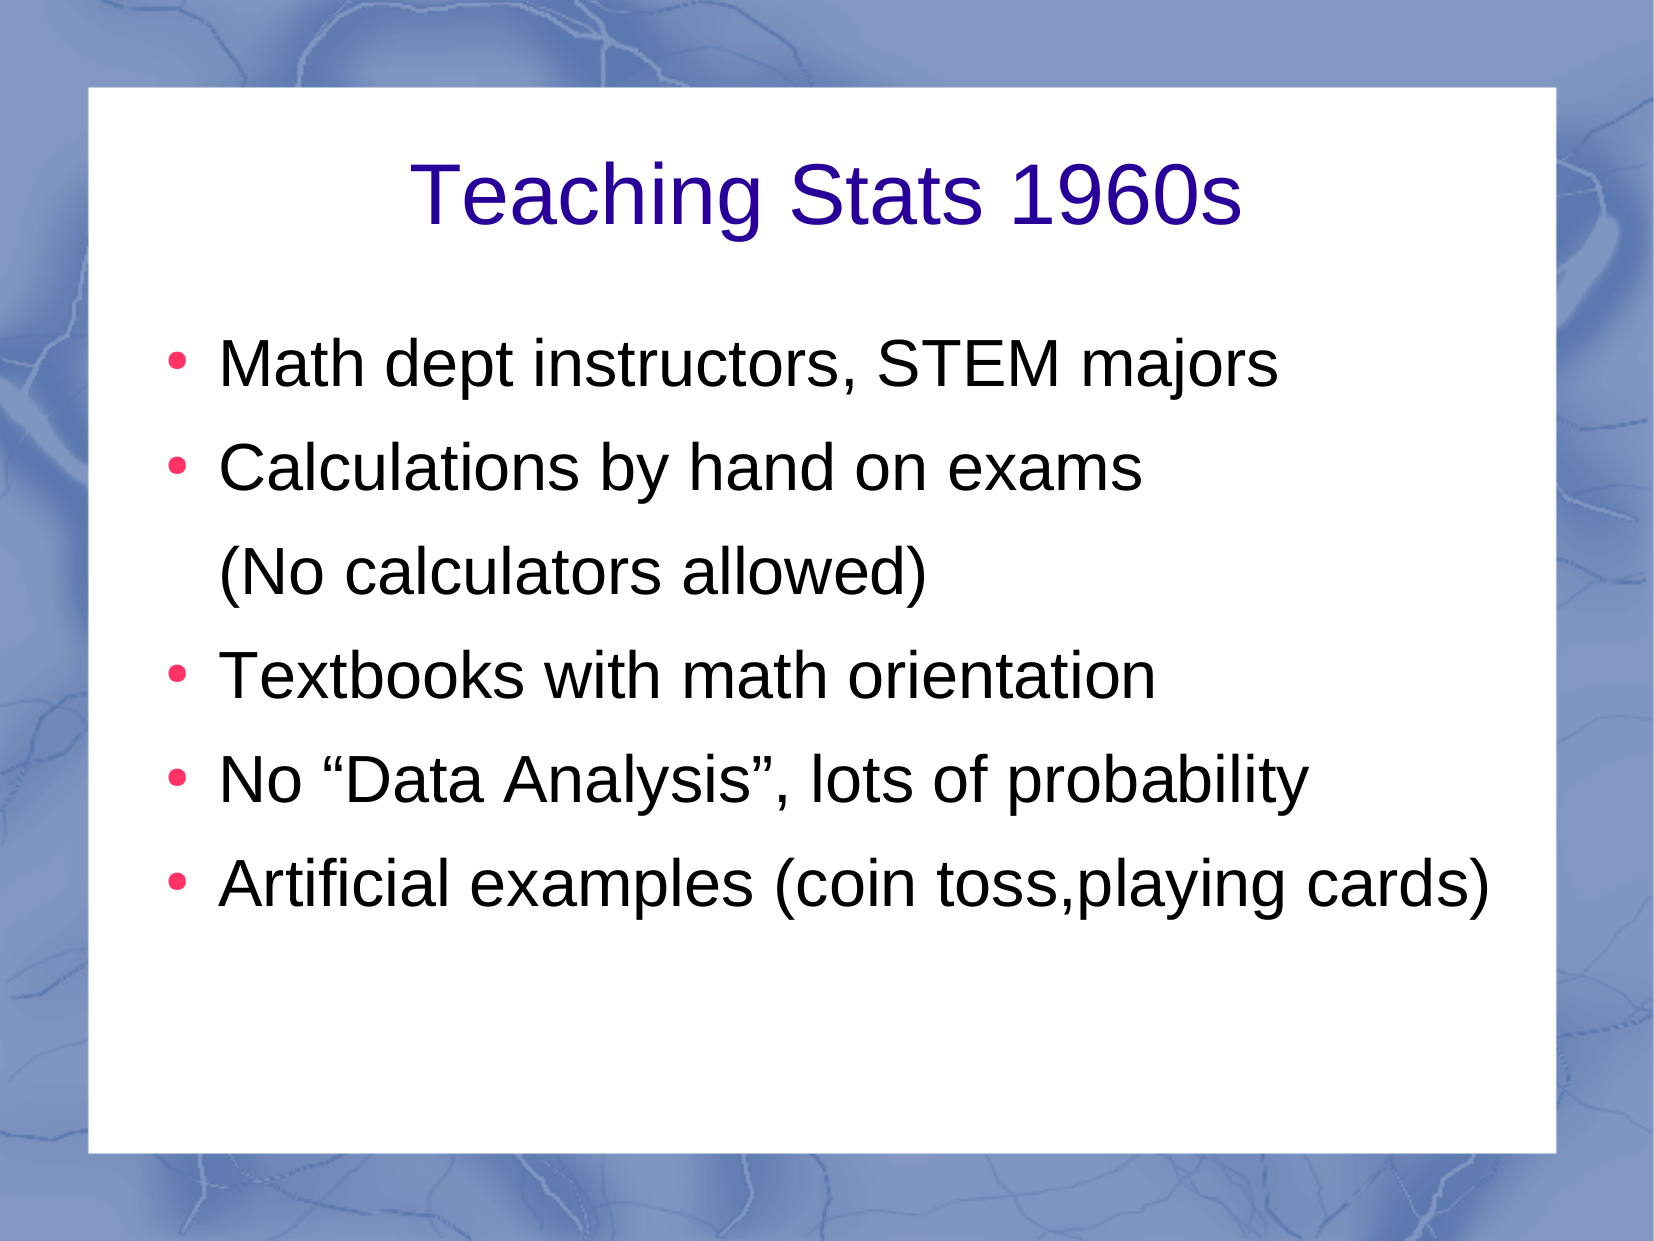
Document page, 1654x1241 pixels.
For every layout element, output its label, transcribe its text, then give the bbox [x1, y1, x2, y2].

title Teaching Stats 1960s [118, 90, 1536, 298]
picture [0, 0, 1654, 1241]
list Math dept instructors, STEM majors Calculations by hand on exams (No calculators allowed) Textbooks with math orientation No “Data Analysis”, lots of probability Artificial examples (coin toss,playing cards) [147, 325, 1506, 1010]
